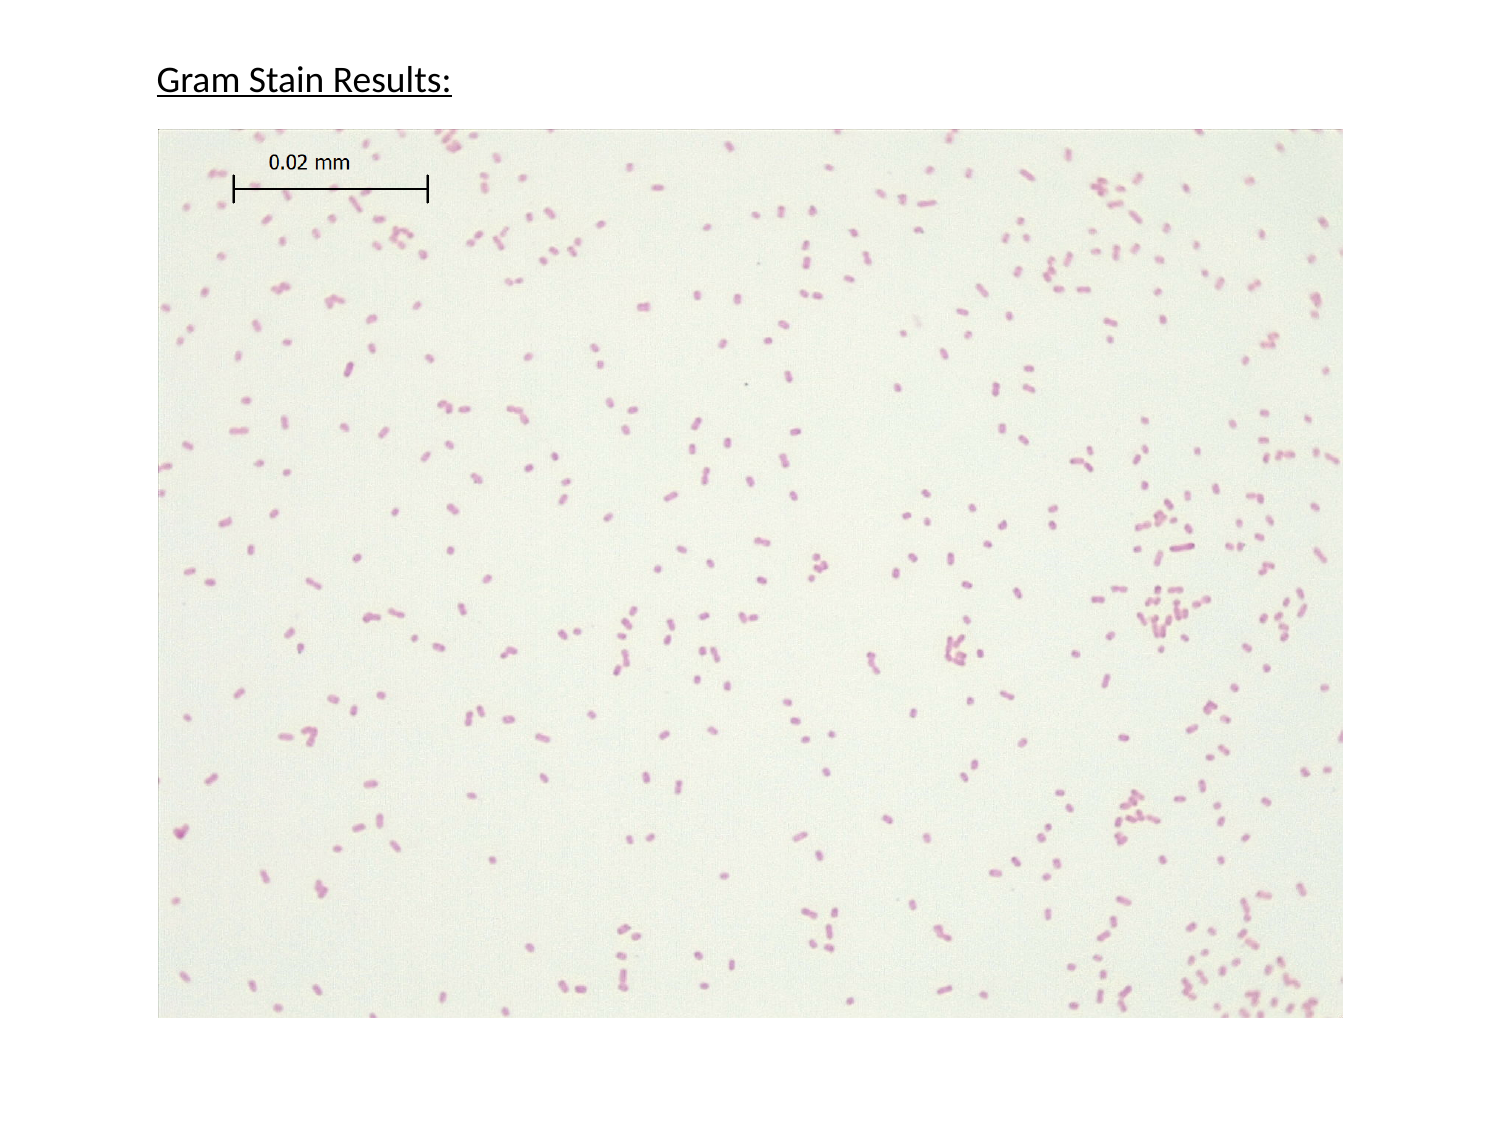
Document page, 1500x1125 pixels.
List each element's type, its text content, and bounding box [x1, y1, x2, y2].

text_box Gram Stain Results: [141, 47, 471, 108]
picture [158, 129, 1343, 1018]
